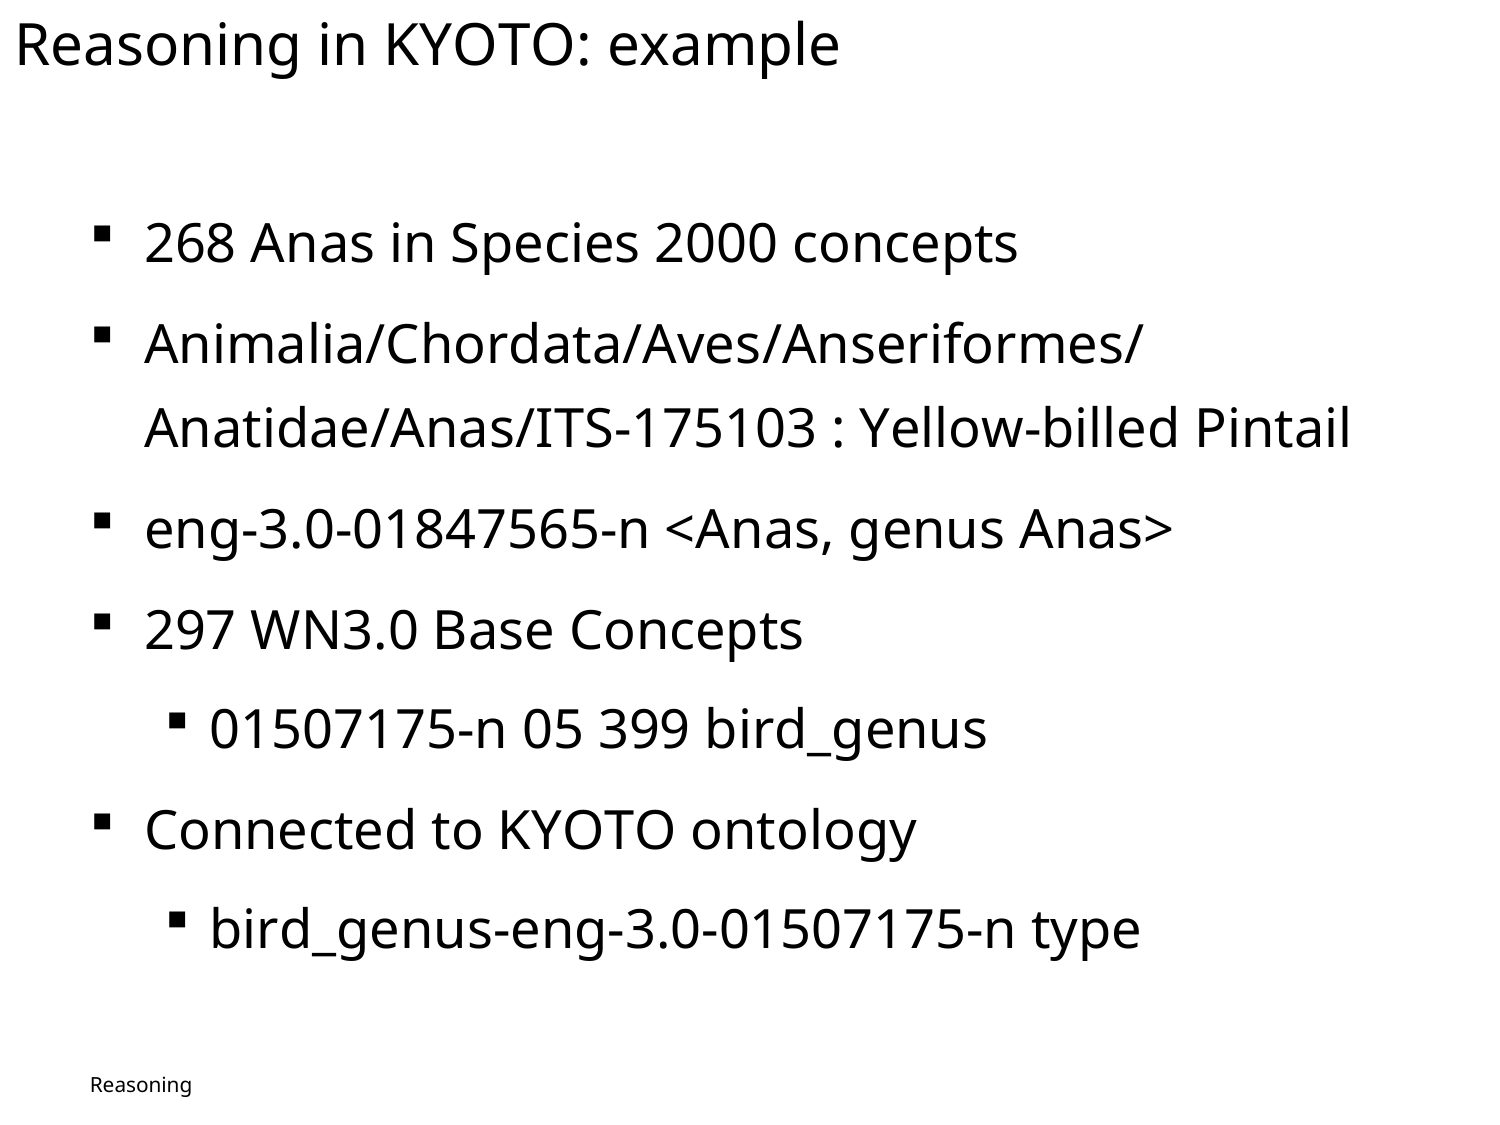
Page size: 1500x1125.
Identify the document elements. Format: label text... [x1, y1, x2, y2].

list 268 Anas in Species 2000 concepts Animalia/Chordata/Aves/Anseriformes/Anatidae/Anas/ITS-175103 : Yellow-billed Pintail eng-3.0-01847565-n <Anas, genus Anas> 297 WN3.0 Base Concepts 01507175-n 05 399 bird_genus Connected to KYOTO ontology bird_genus-eng-3.0-01507175-n type [75, 112, 1438, 1125]
title Reasoning in KYOTO: example [0, 0, 1500, 91]
